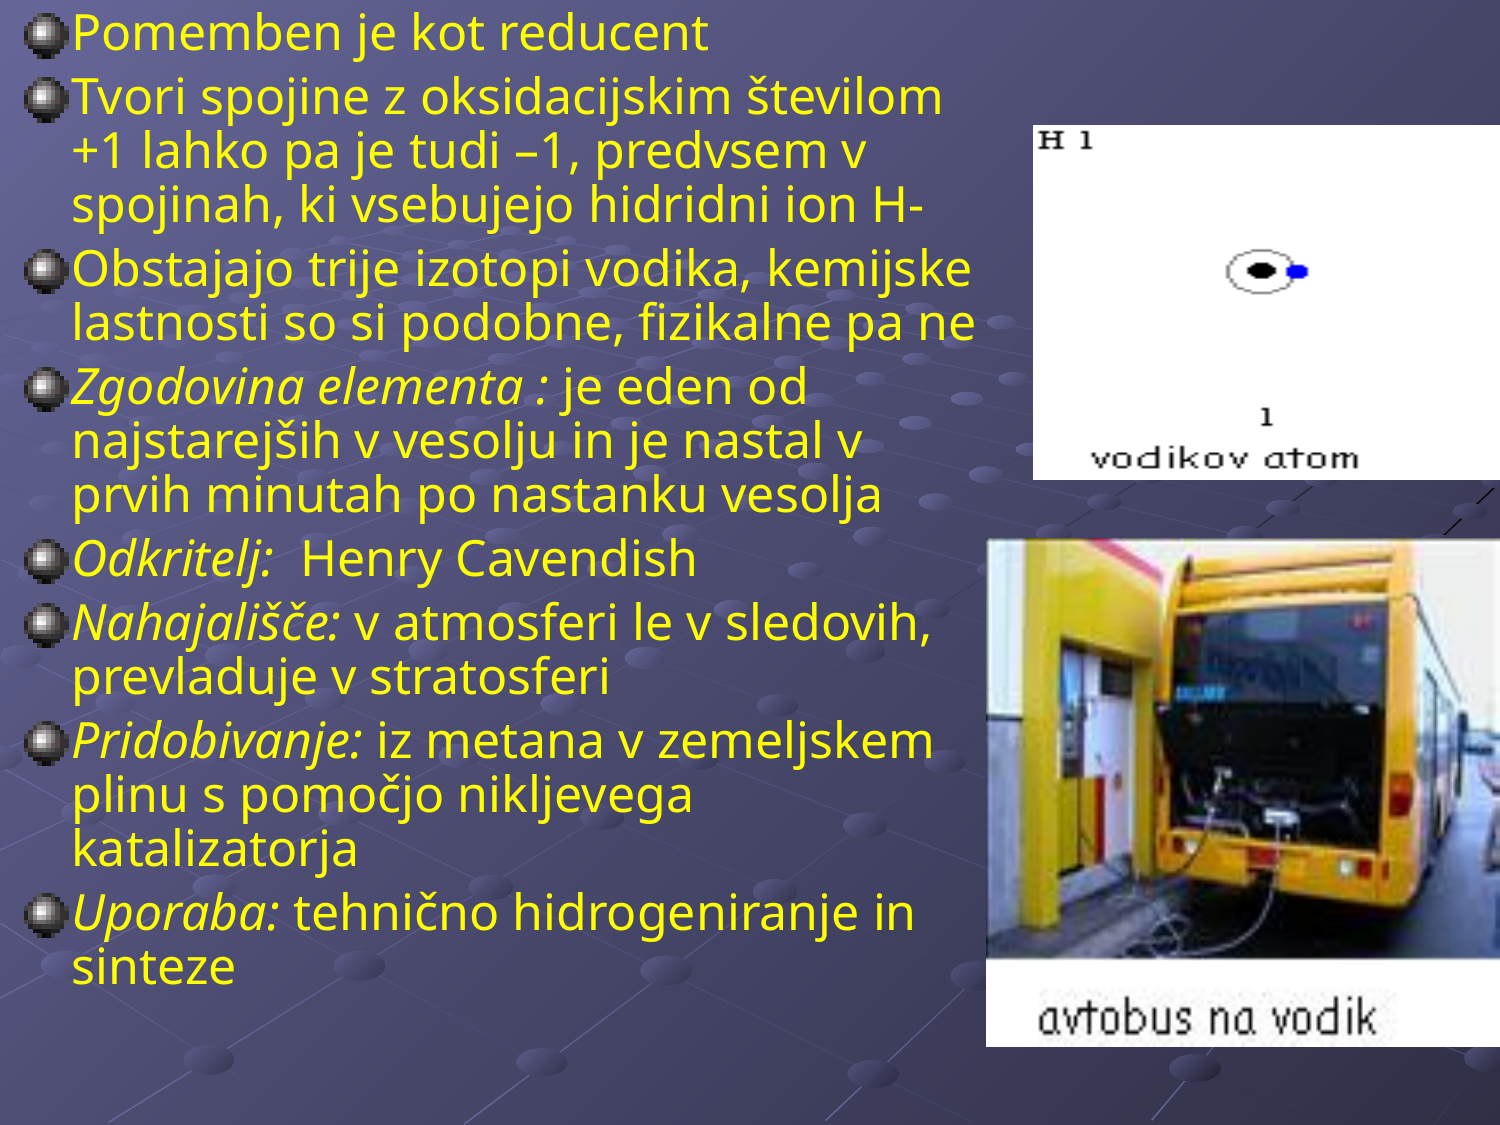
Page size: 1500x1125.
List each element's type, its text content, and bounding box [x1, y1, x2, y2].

picture [1033, 125, 1500, 480]
picture [986, 538, 1500, 1047]
list Pomemben je kot reducent Tvori spojine z oksidacijskim številom +1 lahko pa je tudi –1, predvsem v spojinah, ki vsebujejo hidridni ion H- Obstajajo trije izotopi vodika, kemijske lastnosti so si podobne, fizikalne pa ne Zgodovina elementa : je eden od najstarejših v vesolju in je nastal v prvih minutah po nastanku vesolja Odkritelj: Henry Cavendish Nahajališče: v atmosferi le v sledovih, prevladuje v stratosferi Pridobivanje: iz metana v zemeljskem plinu s pomočjo nikljevega katalizatorja Uporaba: tehnično hidrogeniranje in sinteze [0, 0, 999, 1125]
